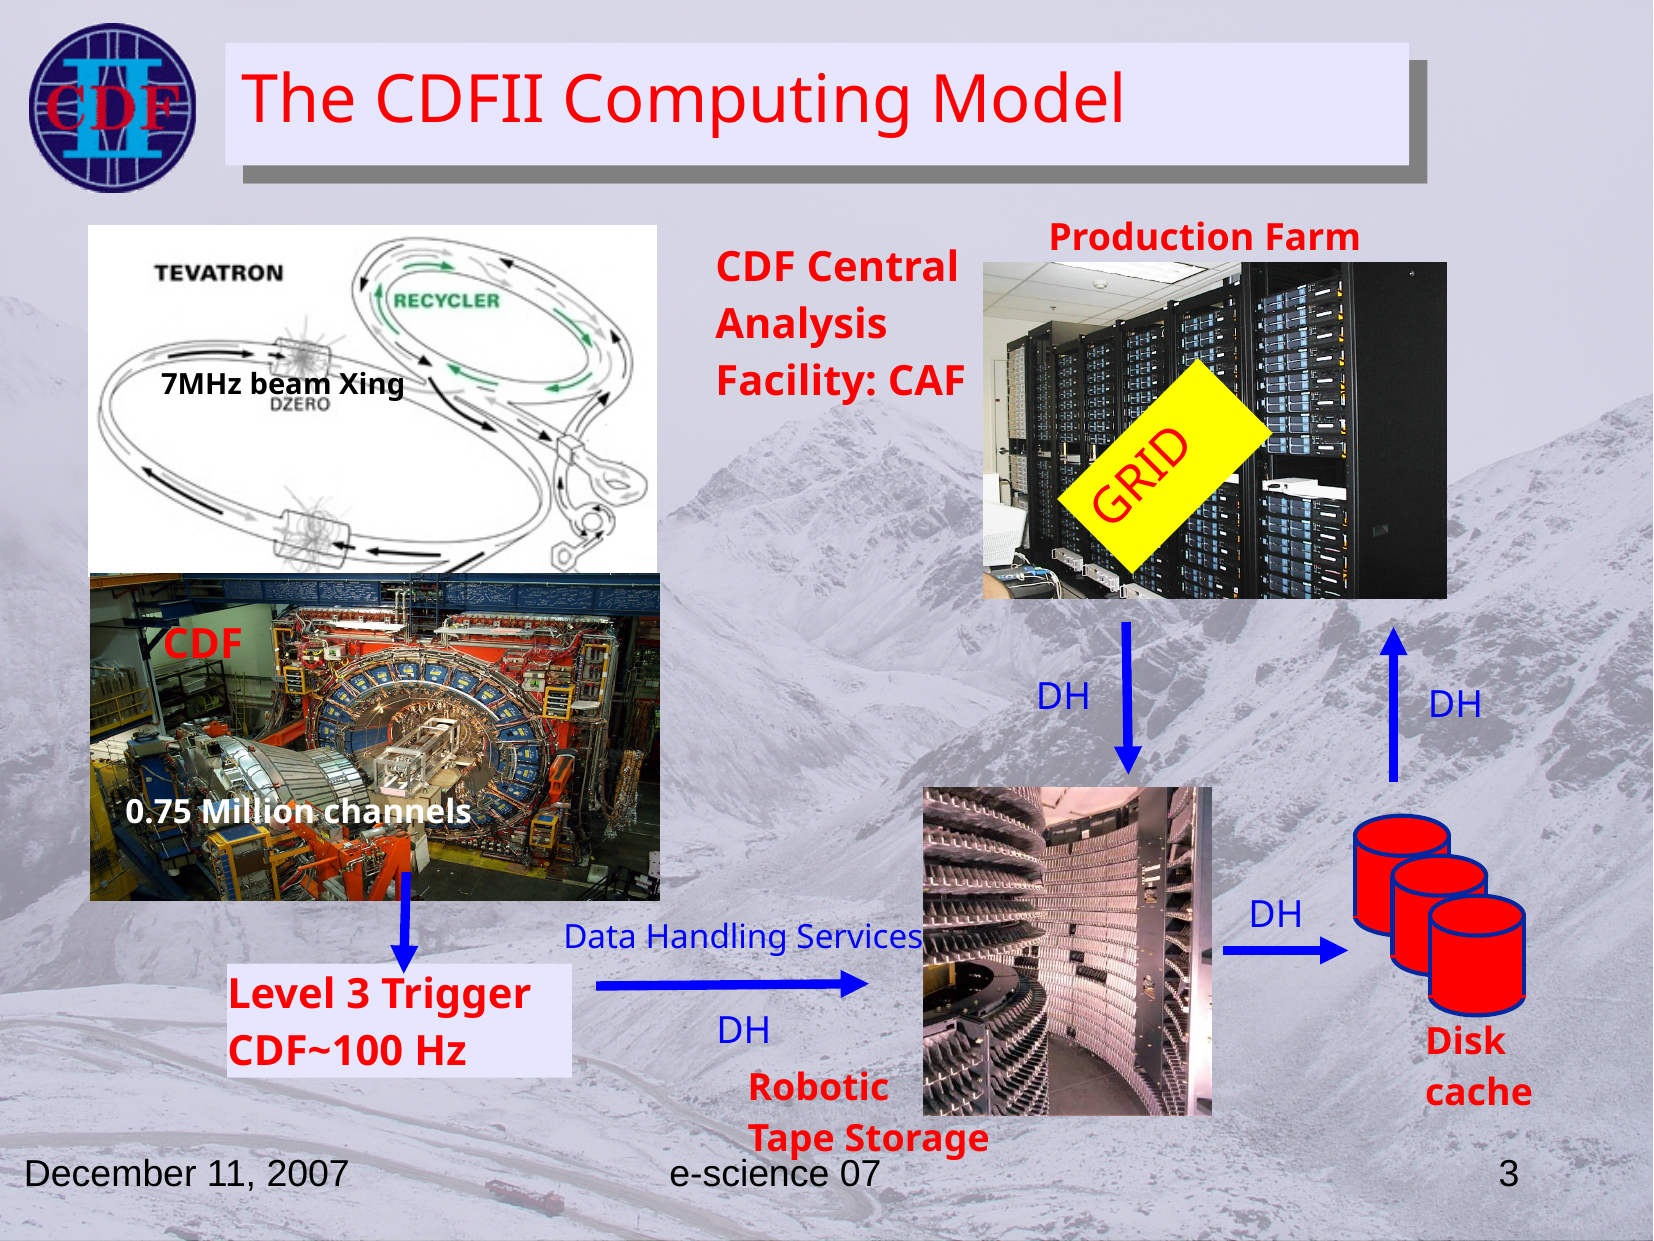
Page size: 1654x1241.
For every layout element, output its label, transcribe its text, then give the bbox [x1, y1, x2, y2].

text_box CDF [162, 613, 244, 671]
text_box [0, 0, 1653, 1241]
text_box Data Handling Services DH [548, 905, 940, 1063]
text_box December 11, 2007 [11, 1144, 362, 1229]
text_box DH [1233, 879, 1319, 947]
picture [983, 262, 1447, 599]
text_box DH [1413, 669, 1499, 736]
text_box <number> [1483, 1145, 1653, 1229]
text_box Robotic Tape Storage [747, 1060, 1111, 1163]
text_box Production Farm [1048, 210, 1399, 262]
picture [29, 23, 198, 193]
text_box Disk cache [1410, 1007, 1549, 1125]
text_box 0.75 Million channels [125, 788, 473, 834]
text_box e-science 07 [655, 1144, 896, 1229]
text_box Level 3 Trigger CDF~100 Hz [227, 963, 572, 1078]
text_box GRID [1057, 358, 1273, 574]
text_box 7MHz beam Xing [160, 362, 406, 403]
picture [923, 787, 1212, 1116]
text_box CDF Central Analysis Facility: CAF [715, 236, 971, 408]
text_box DH [1021, 662, 1106, 729]
text_box The CDFII Computing Model [225, 42, 1410, 166]
picture [88, 225, 660, 901]
